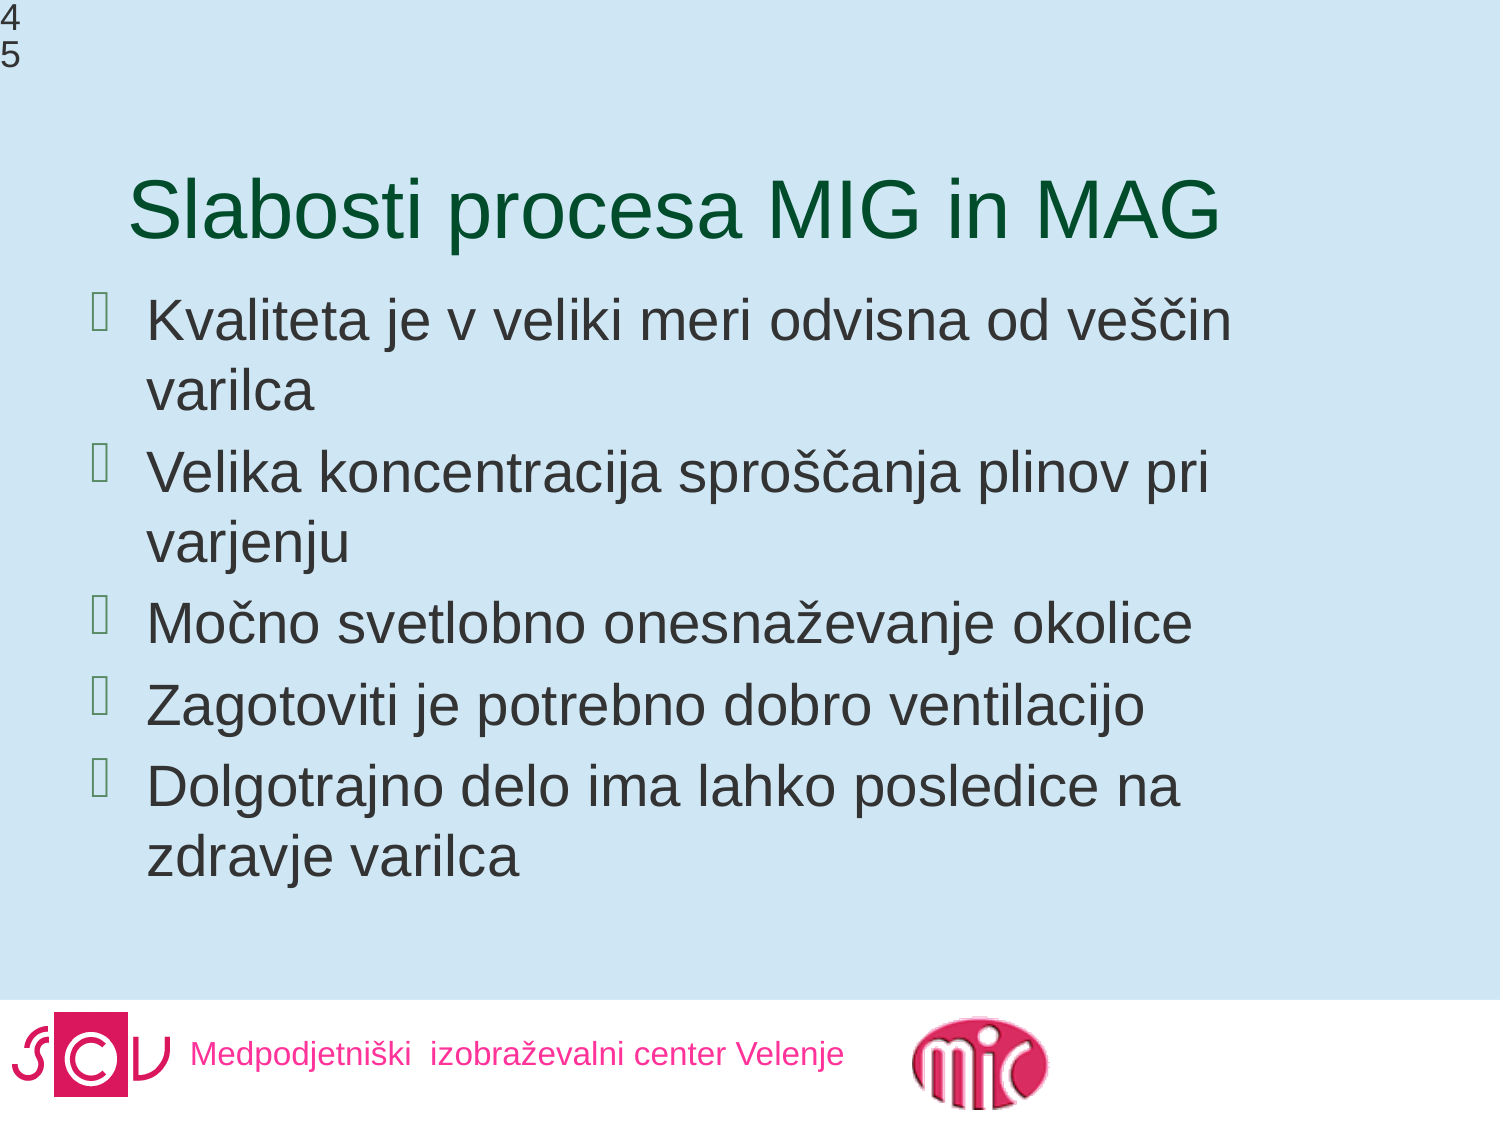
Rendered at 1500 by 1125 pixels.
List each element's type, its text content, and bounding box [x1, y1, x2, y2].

picture [912, 1012, 1050, 1110]
list Kvaliteta je v veliki meri odvisna od veščin varilca Velika koncentracija sproščanja plinov pri varjenju Močno svetlobno onesnaževanje okolice Zagotoviti je potrebno dobro ventilacijo Dolgotrajno delo ima lahko posledice na zdravje varilca [75, 275, 1350, 950]
picture [12, 1012, 170, 1097]
title Slabosti procesa MIG in MAG [112, 75, 1388, 263]
